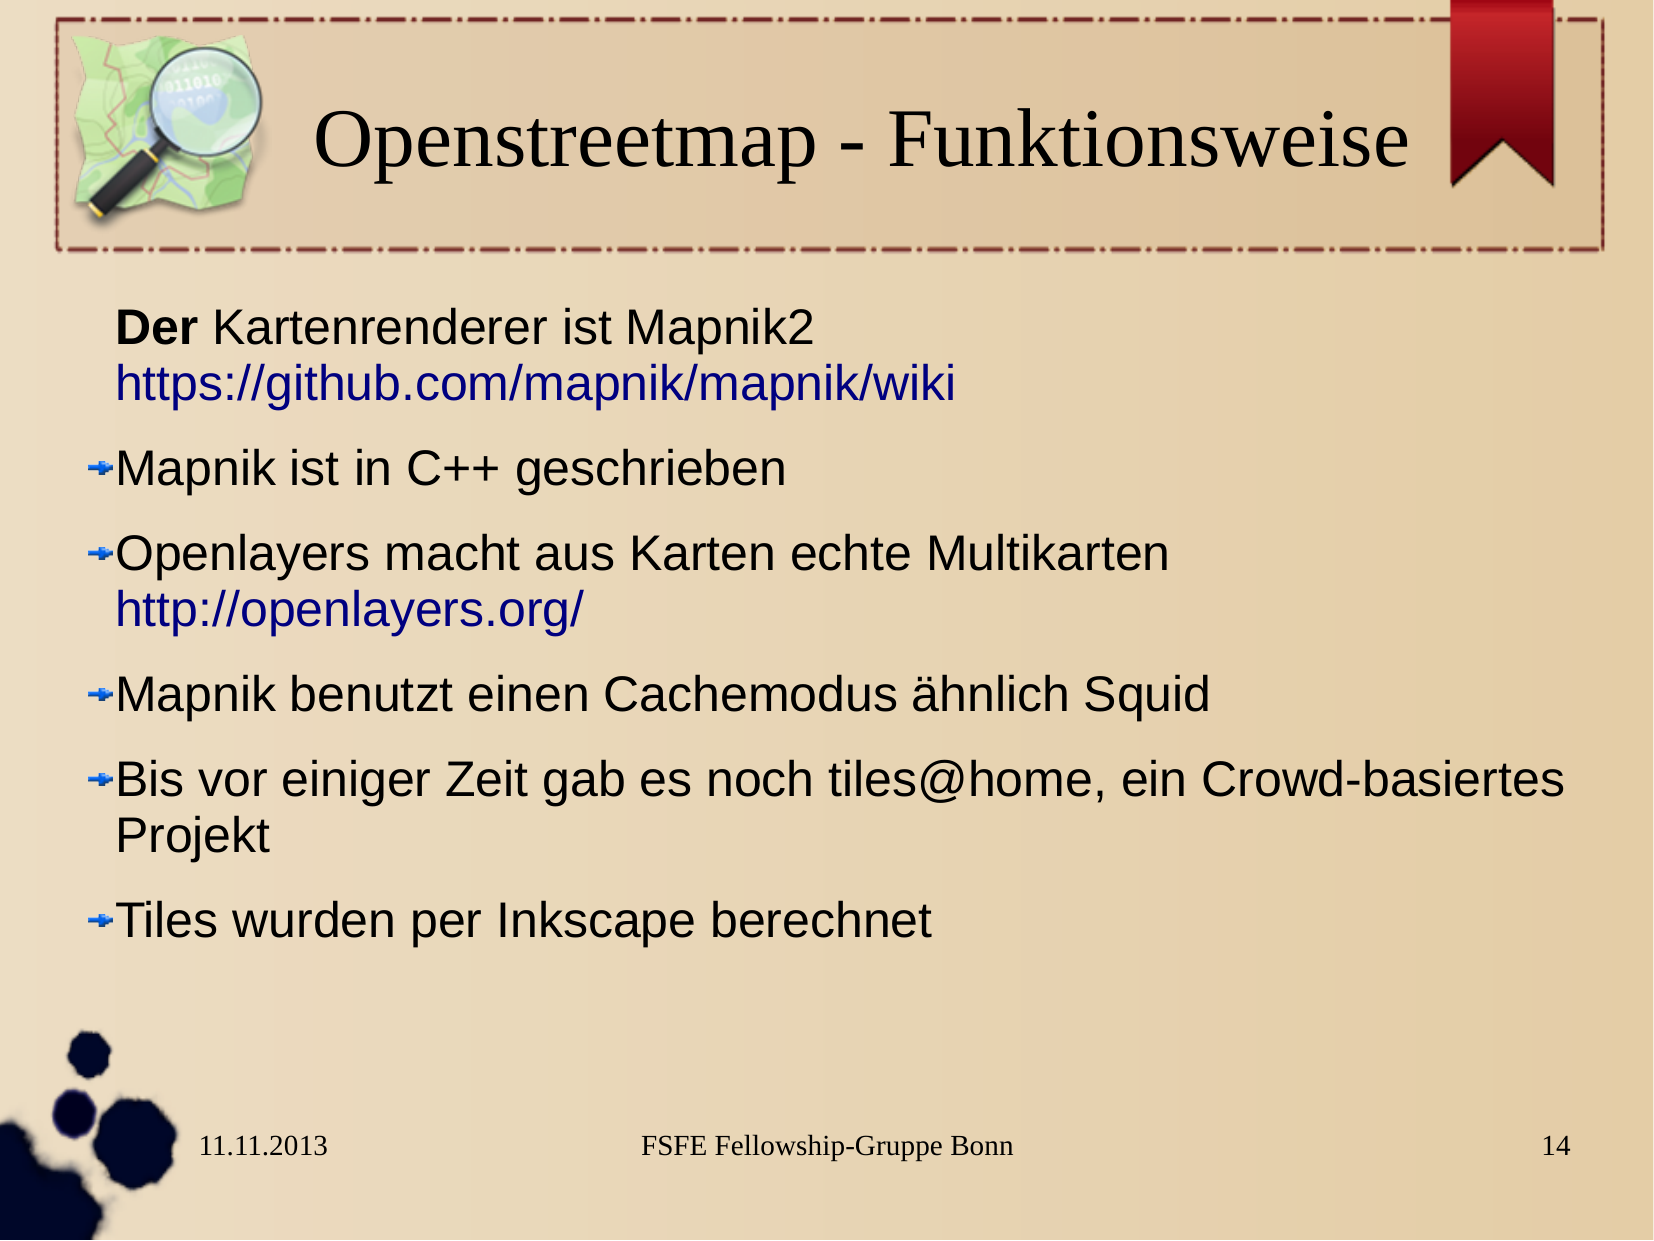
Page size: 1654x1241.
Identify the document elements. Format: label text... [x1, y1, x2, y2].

picture [0, 0, 1654, 1240]
title Openstreetmap - Funktionsweise [272, 47, 1412, 229]
list Der Kartenrenderer ist Mapnik2 https://github.com/mapnik/mapnik/wiki Mapnik ist in C++ geschrieben Openlayers macht aus Karten echte Multikarten http://openlayers.org/ Mapnik benutzt einen Cachemodus ähnlich Squid Bis vor einiger Zeit gab es noch tiles@home, ein Crowd-basiertes Projekt Tiles wurden per Inkscape berechnet [82, 299, 1571, 1019]
